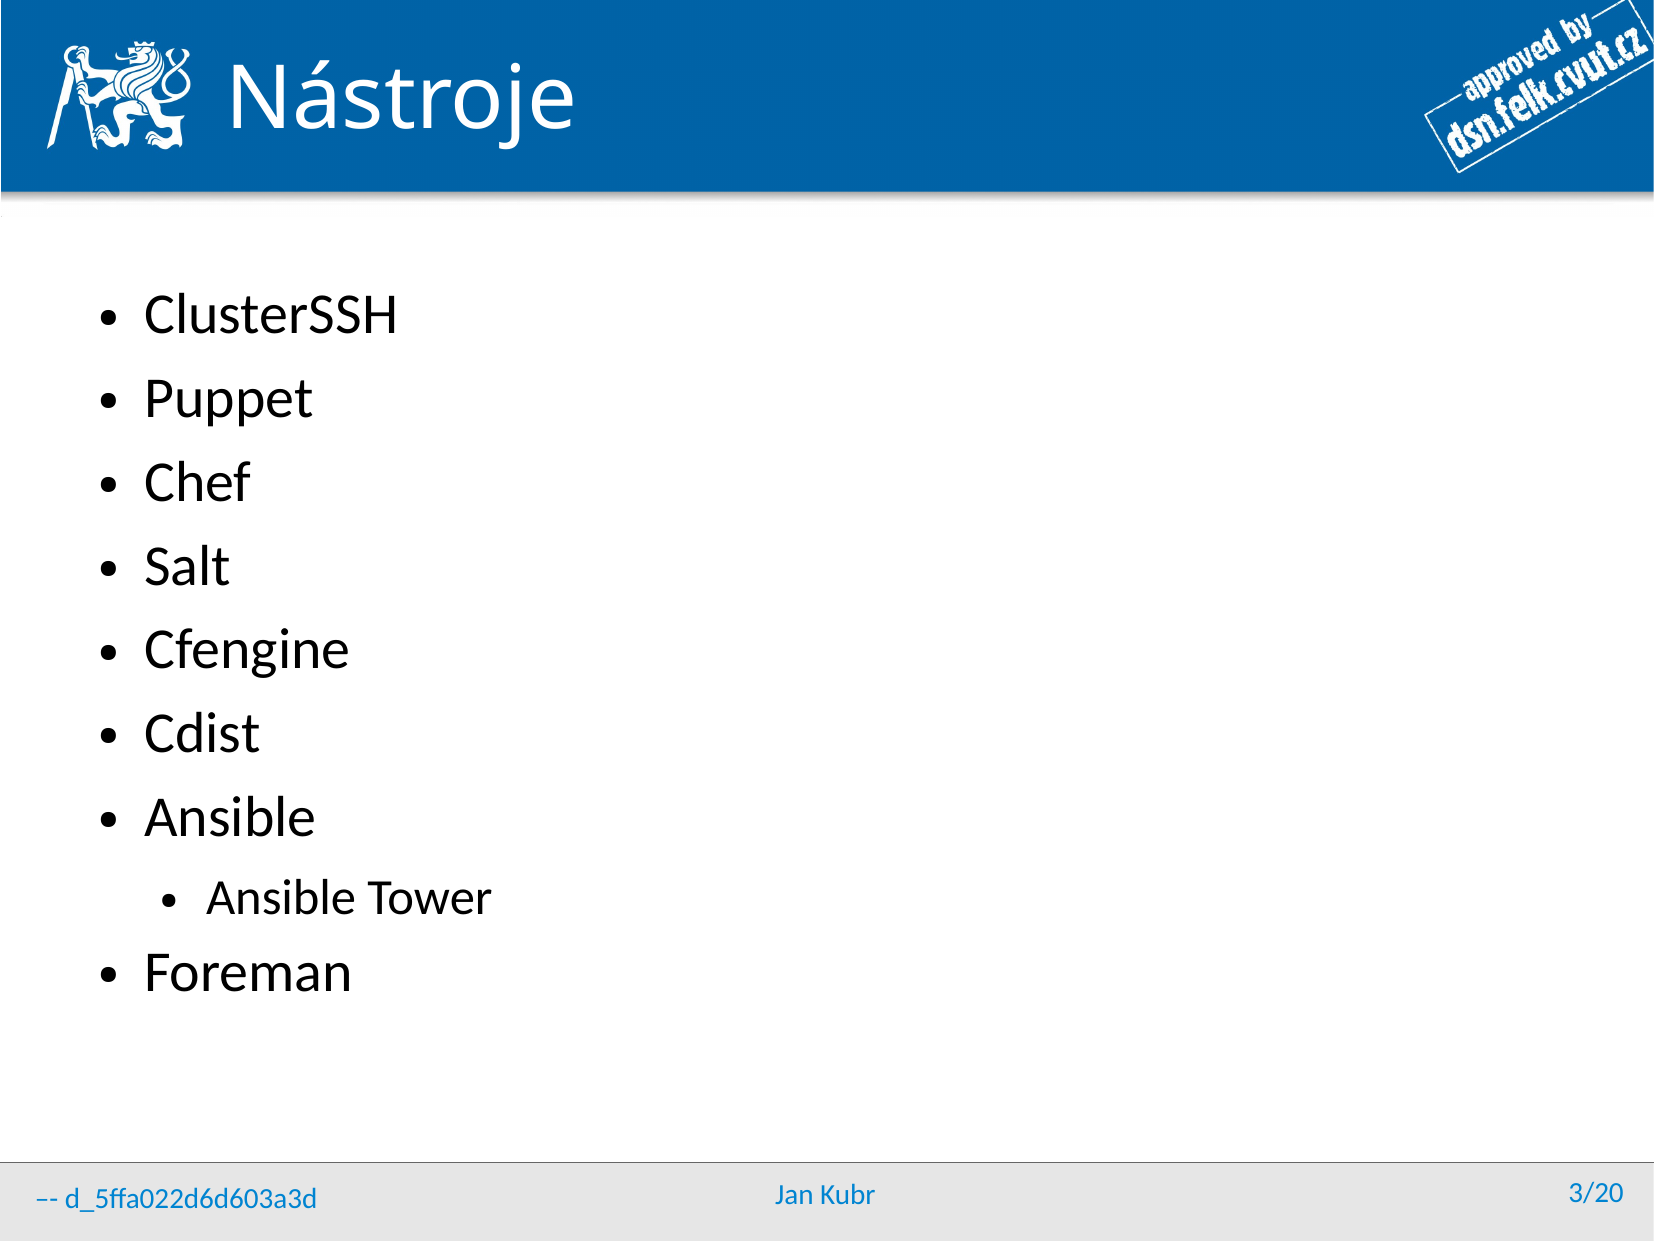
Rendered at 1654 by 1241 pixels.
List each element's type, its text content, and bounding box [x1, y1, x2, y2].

picture [1, 0, 1654, 217]
list ClusterSSH Puppet Chef Salt Cfengine Cdist Ansible Ansible Tower Foreman [82, 290, 1571, 1010]
title Nástroje [225, 0, 1426, 188]
